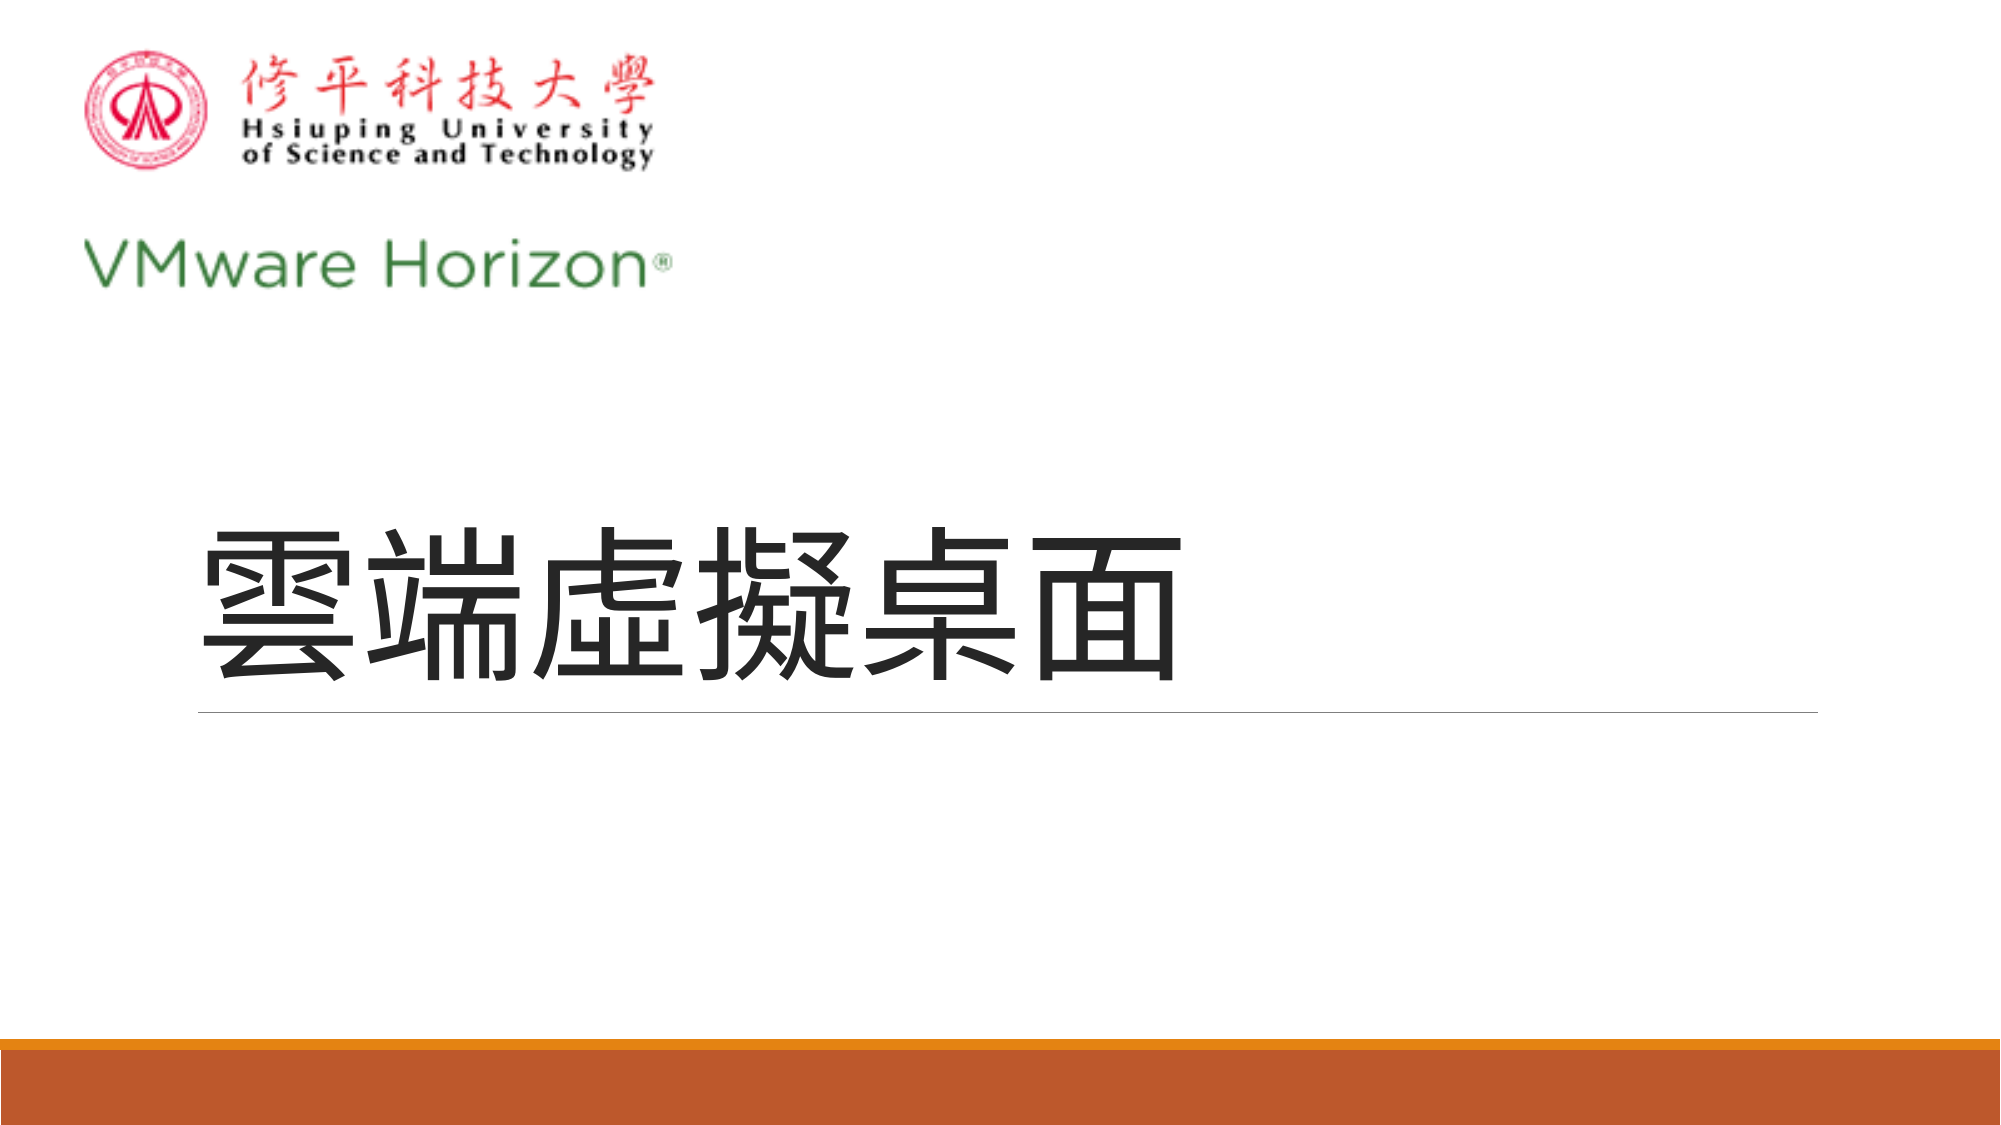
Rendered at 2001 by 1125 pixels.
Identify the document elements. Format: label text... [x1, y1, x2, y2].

title 雲端虛擬桌面 [180, 124, 1831, 710]
picture [23, 18, 713, 319]
